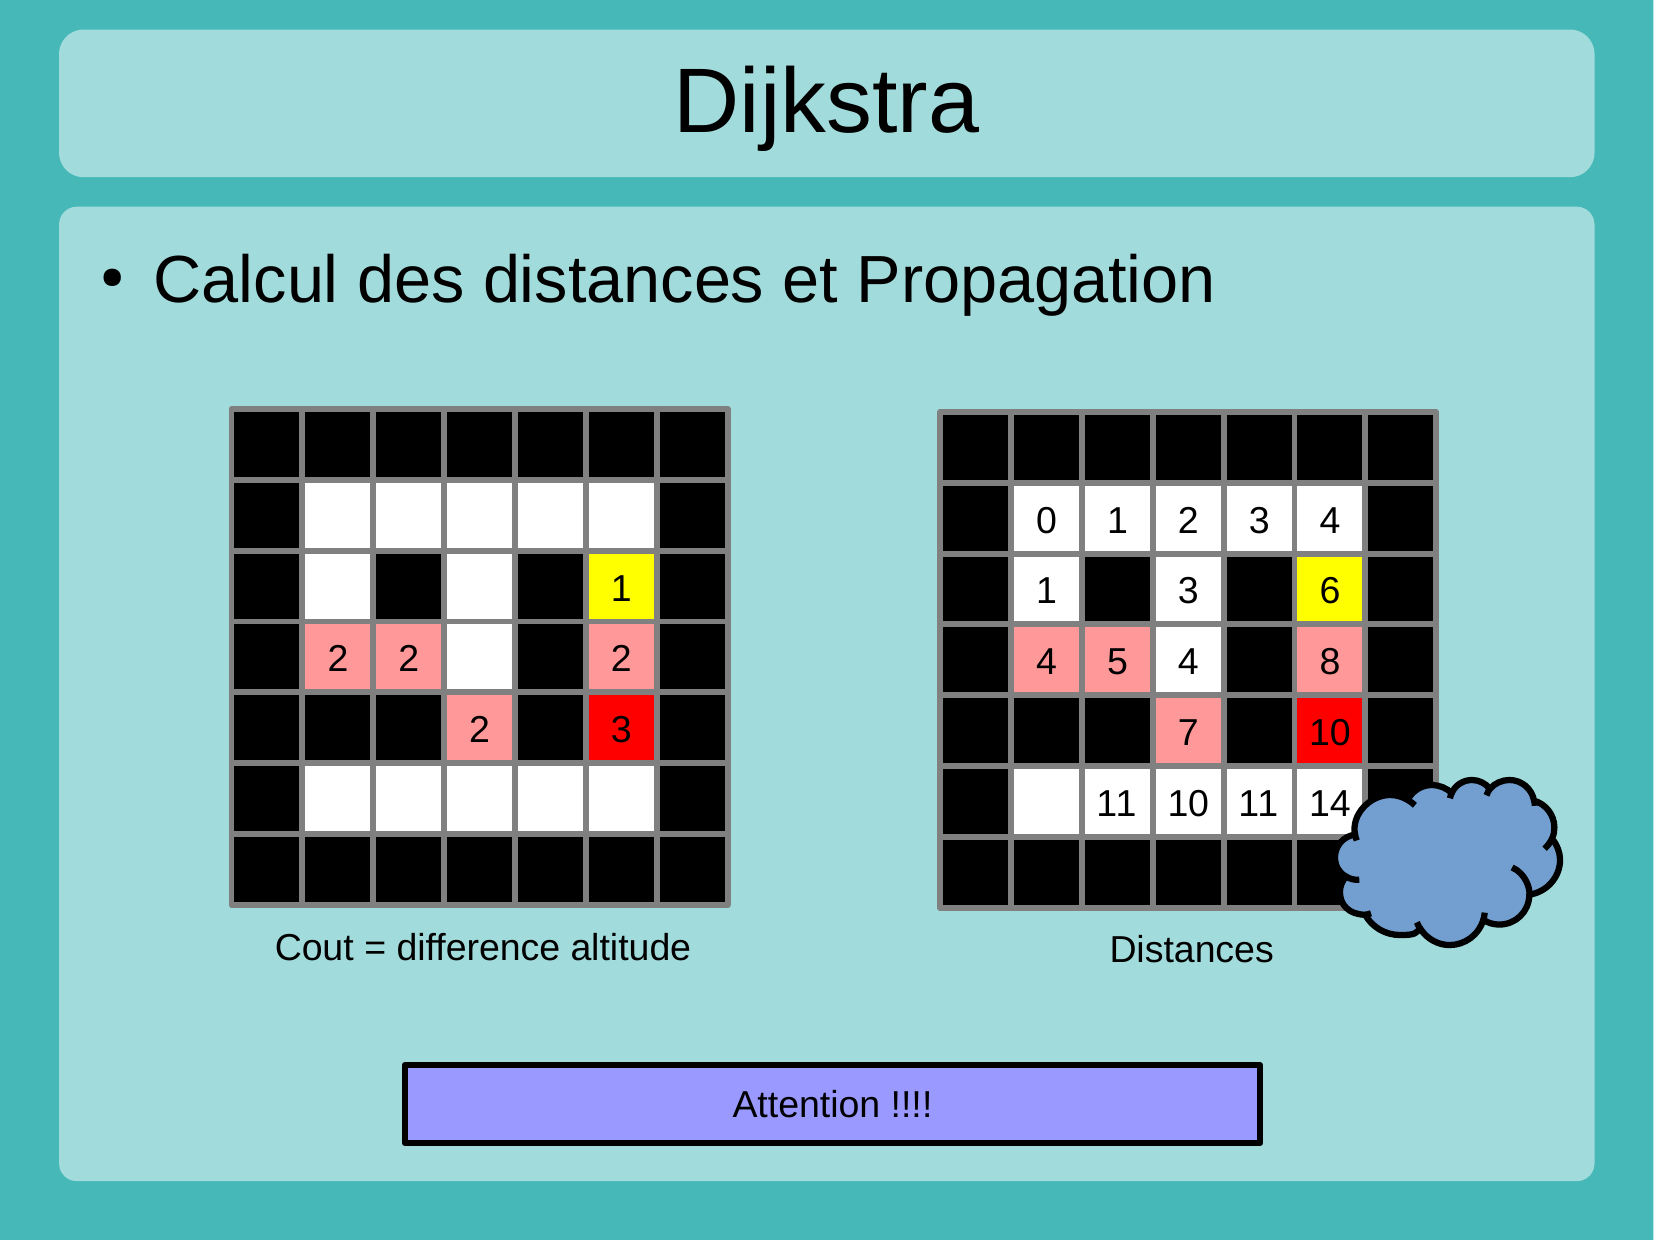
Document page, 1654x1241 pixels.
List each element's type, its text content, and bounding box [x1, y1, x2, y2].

text_box 10 [1152, 766, 1223, 837]
text_box Distances [911, 921, 1473, 979]
text_box 4 [1294, 482, 1366, 553]
text_box 1 [1082, 482, 1152, 553]
text_box 2 [374, 621, 444, 692]
text_box [231, 408, 728, 905]
list Calcul des distances et Propagation [82, 242, 1571, 962]
text_box 3 [1223, 482, 1294, 553]
text_box 11 [1082, 766, 1152, 837]
text_box 4 [1011, 624, 1082, 695]
text_box 5 [1082, 624, 1152, 695]
text_box 0 [1011, 482, 1082, 553]
text_box 3 [585, 692, 657, 763]
text_box 11 [1223, 766, 1294, 837]
text_box 14 [1294, 766, 1366, 837]
text_box 4 [1152, 624, 1223, 695]
text_box 2 [302, 621, 374, 692]
text_box 7 [1152, 695, 1223, 766]
text_box Attention !!!! [405, 1065, 1261, 1144]
text_box 1 [1011, 553, 1082, 624]
text_box 8 [1294, 624, 1366, 695]
title Dijkstra [0, 41, 1654, 160]
text_box 2 [585, 621, 657, 692]
text_box 3 [1152, 553, 1223, 624]
text_box 10 [1294, 695, 1366, 766]
text_box 1 [585, 550, 657, 621]
text_box [940, 411, 1561, 946]
text_box Cout = difference altitude [202, 918, 764, 976]
text_box 6 [1294, 553, 1366, 624]
text_box 2 [1152, 482, 1223, 553]
text_box 2 [444, 692, 514, 763]
